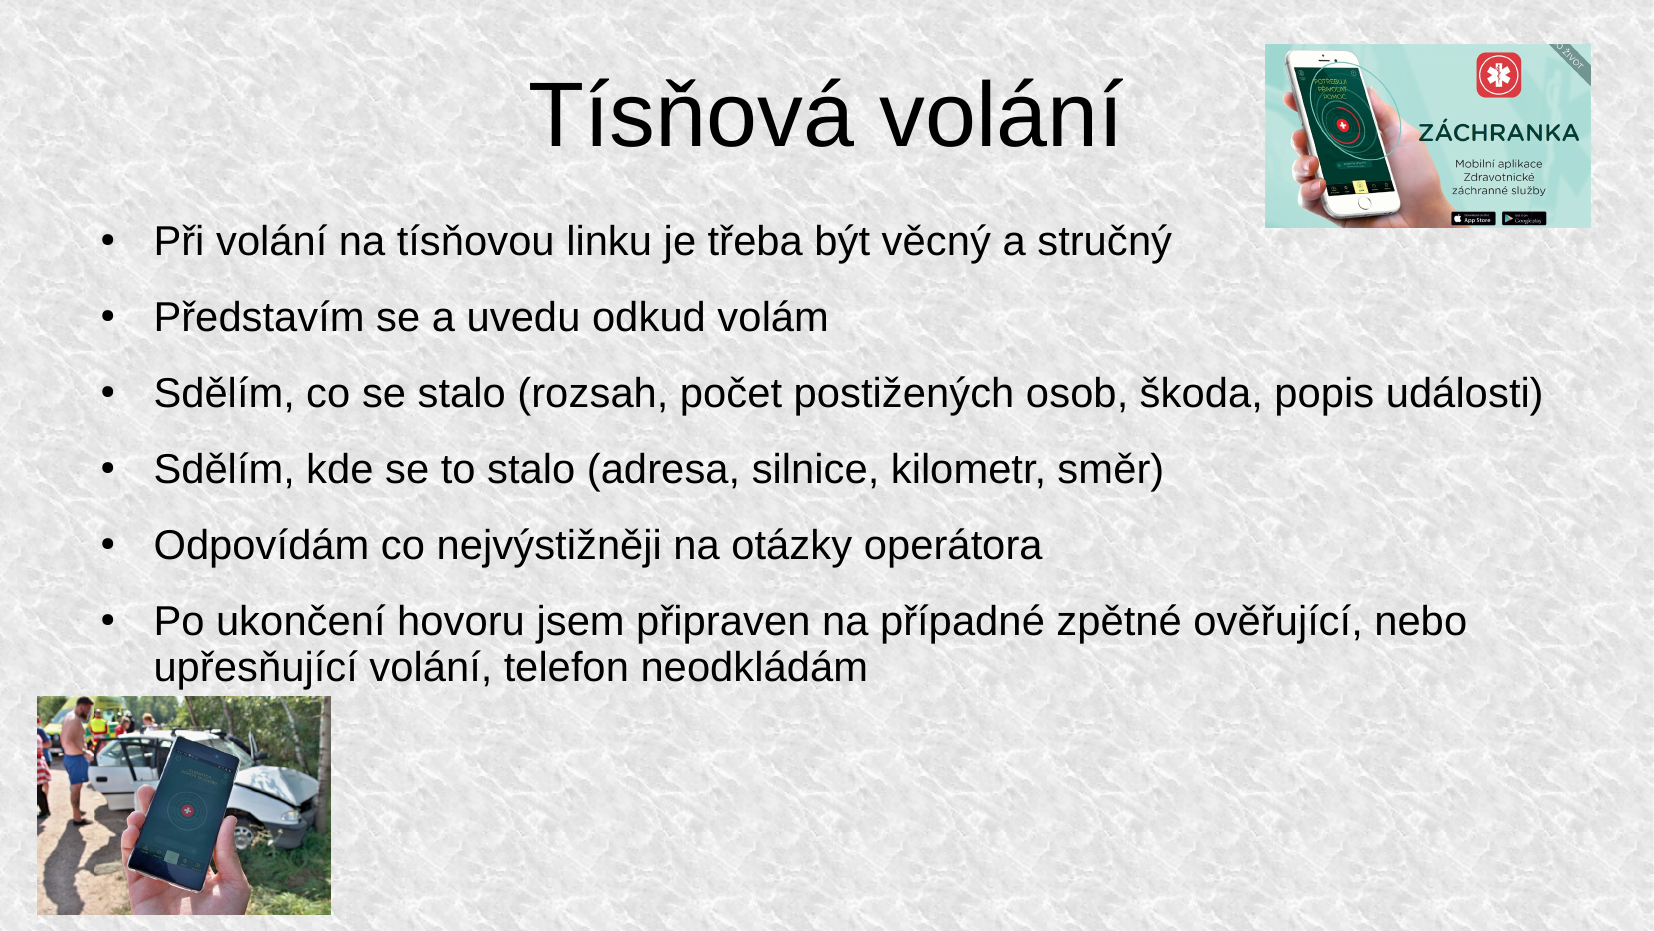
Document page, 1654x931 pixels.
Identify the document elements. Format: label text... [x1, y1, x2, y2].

picture [0, 0, 1654, 931]
list Při volání na tísňovou linku je třeba být věcný a stručný Představím se a uvedu odkud volám Sdělím, co se stalo (rozsah, počet postižených osob, škoda, popis události) Sdělím, kde se to stalo (adresa, silnice, kilometr, směr) Odpovídám co nejvýstižněji na otázky operátora Po ukončení hovoru jsem připraven na případné zpětné ověřující, nebo upřesňující volání, telefon neodkládám [82, 217, 1571, 758]
title Tísňová volání [82, 37, 1571, 193]
